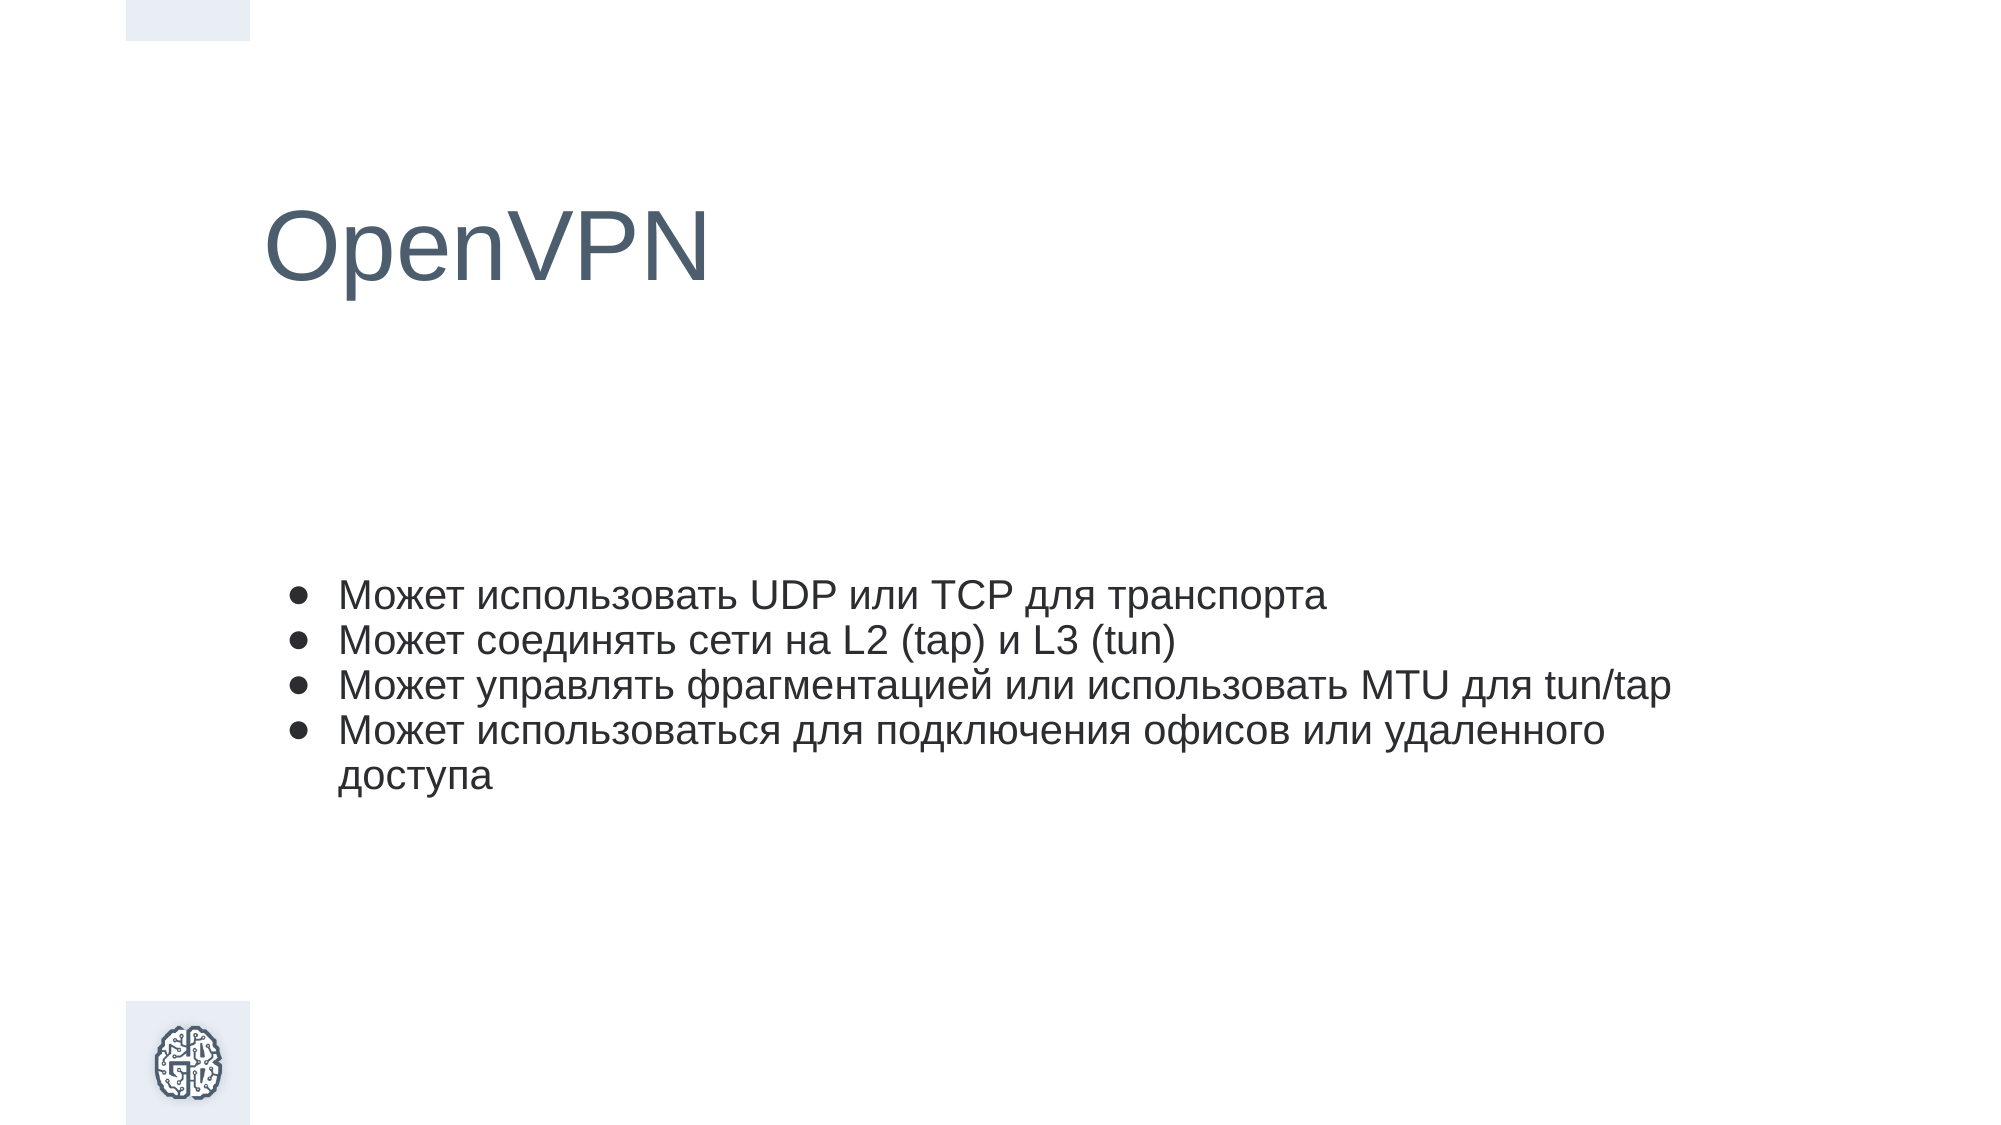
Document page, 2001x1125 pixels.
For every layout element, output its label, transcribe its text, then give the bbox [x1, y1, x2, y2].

title OpenVPN [248, 124, 1752, 372]
list Может использовать UDP или TCP для транспорта Может соединять сети на L2 (tap) и L3 (tun) Может управлять фрагментацией или использовать MTU для tun/tap Может использоваться для подключения офисов или удаленного доступа [248, 431, 1752, 941]
picture [144, 1016, 232, 1110]
